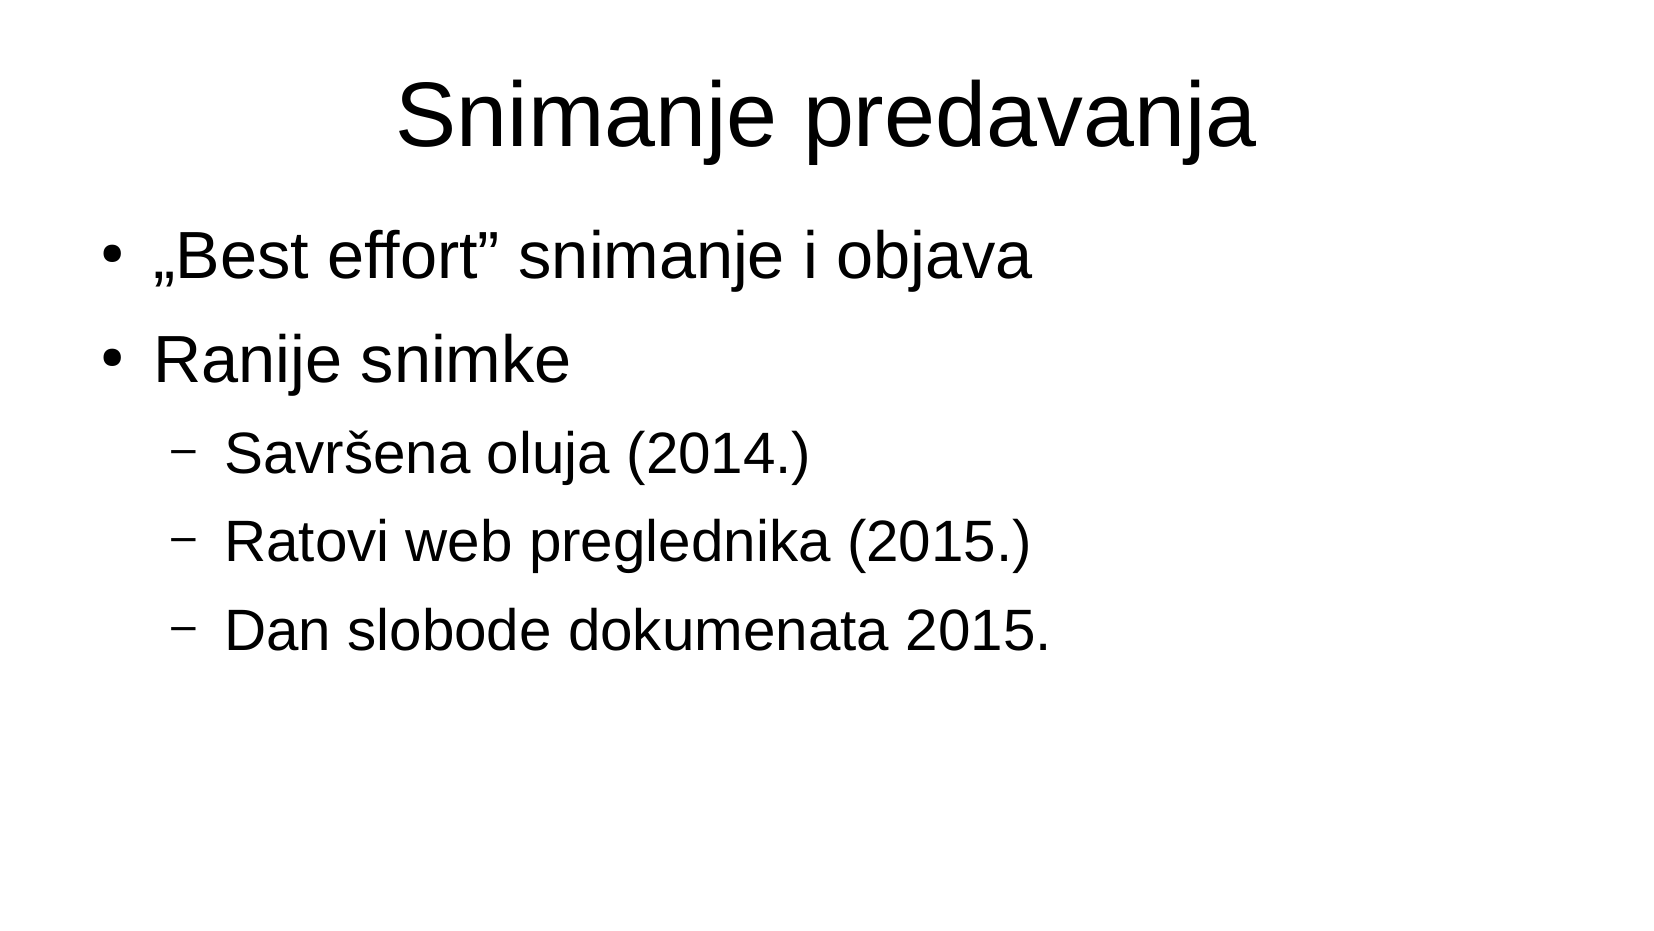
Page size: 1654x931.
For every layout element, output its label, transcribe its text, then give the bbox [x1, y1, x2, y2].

list „Best effort” snimanje i objava Ranije snimke Savršena oluja (2014.) Ratovi web preglednika (2015.) Dan slobode dokumenata 2015. [82, 217, 1571, 758]
title Snimanje predavanja [82, 37, 1571, 193]
